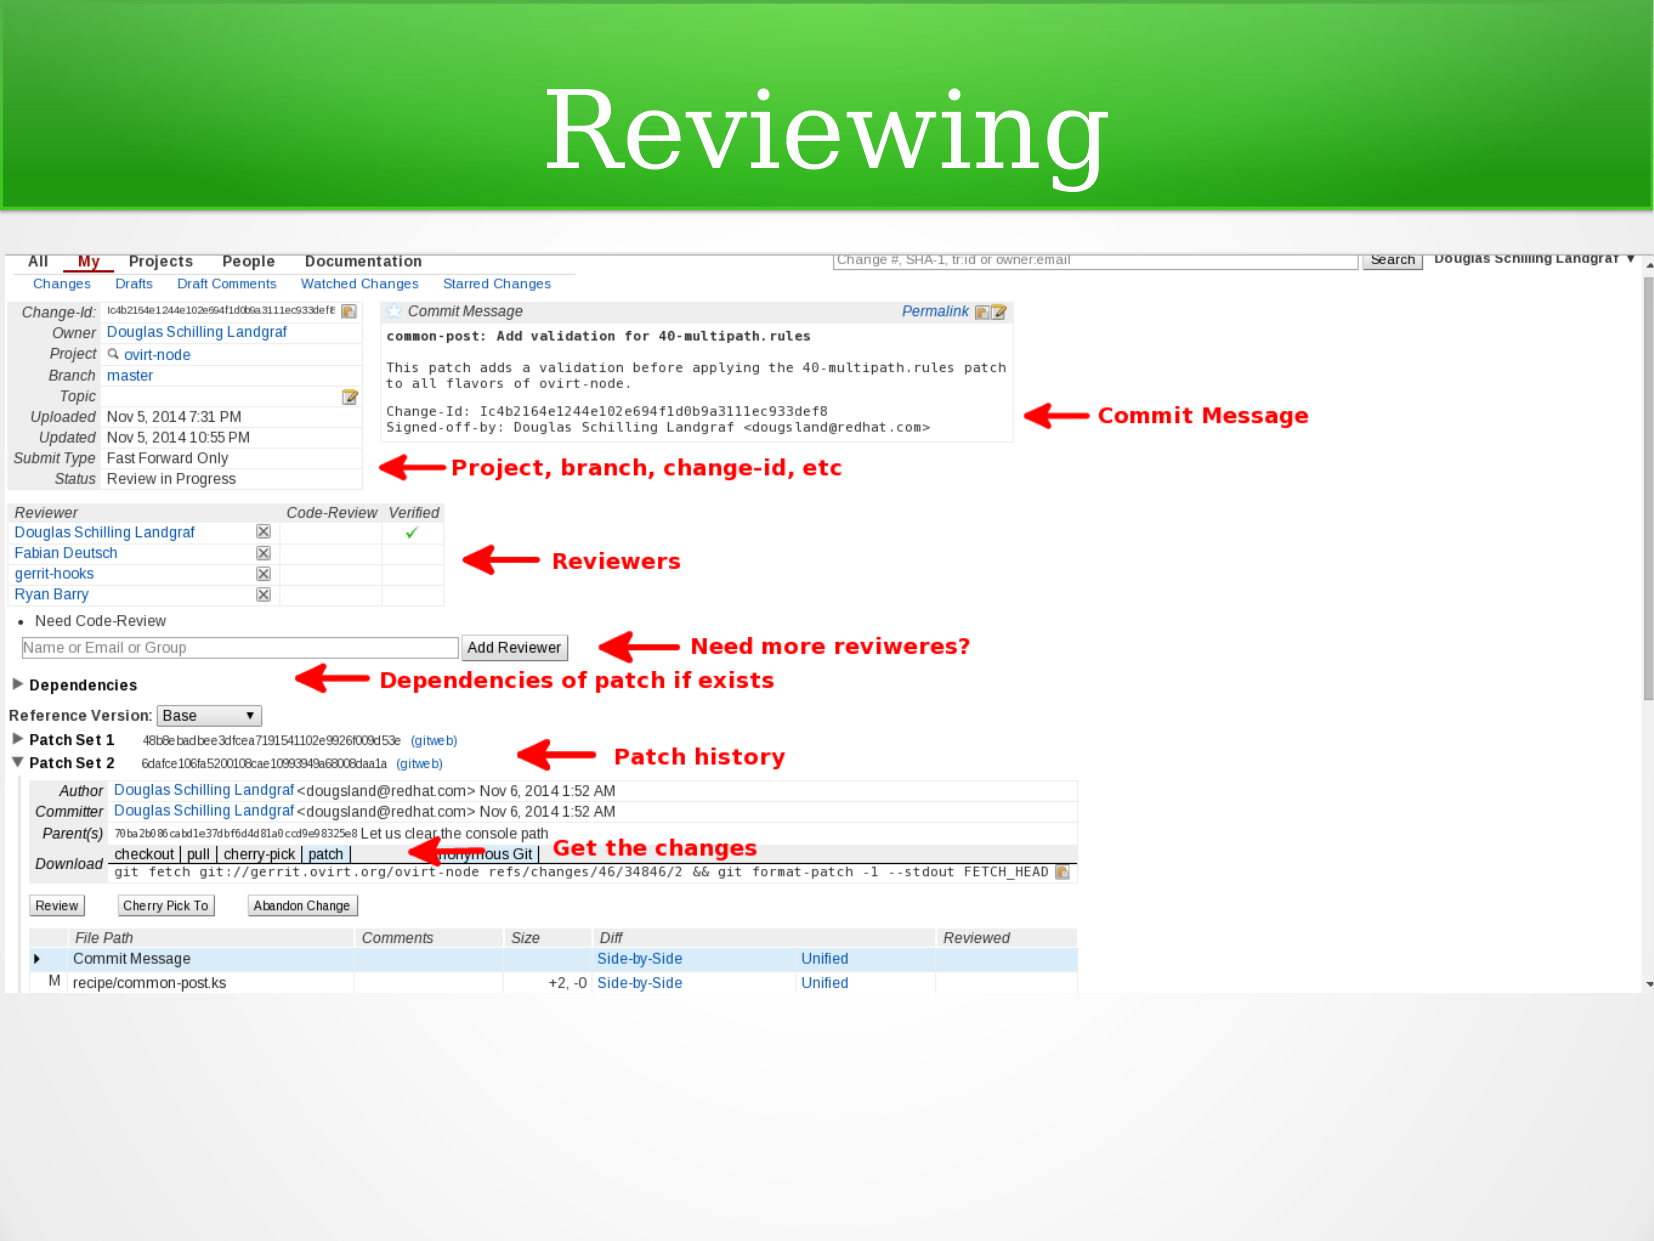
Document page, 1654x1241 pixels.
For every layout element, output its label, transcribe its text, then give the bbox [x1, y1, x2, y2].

title Reviewing [82, 37, 1571, 226]
picture [5, 252, 1654, 993]
